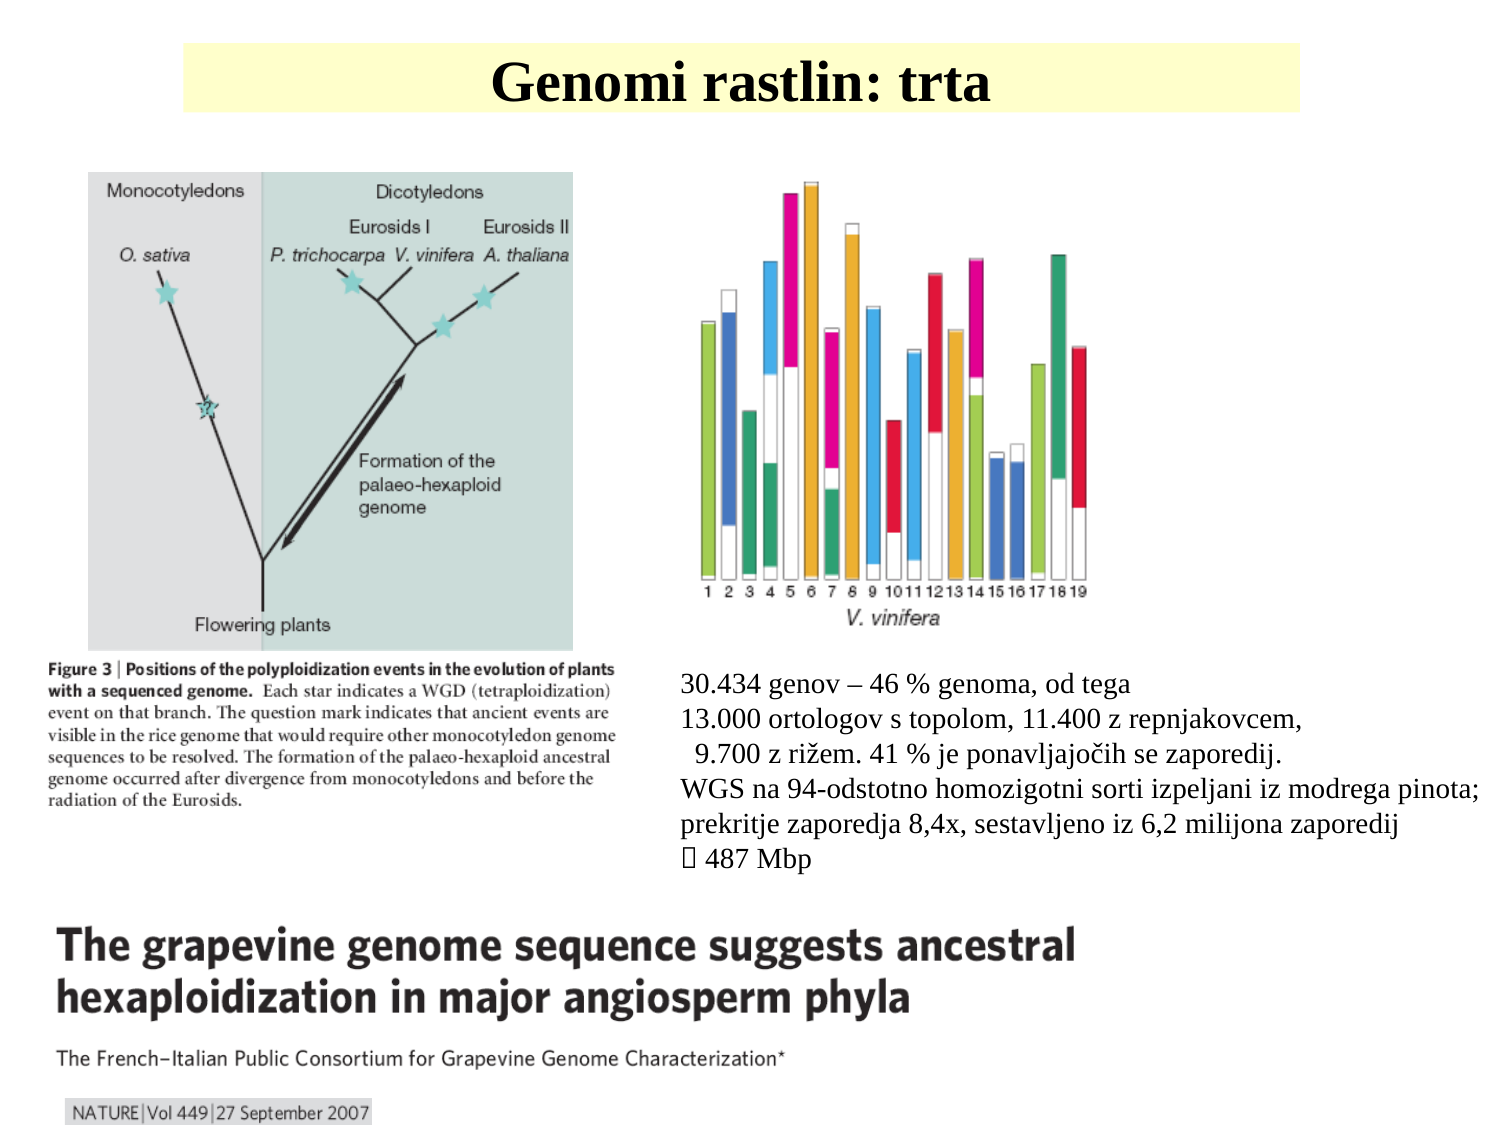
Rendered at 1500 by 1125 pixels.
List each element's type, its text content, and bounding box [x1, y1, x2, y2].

text_box Genomi rastlin: trta [183, 43, 1300, 113]
picture [64, 1098, 372, 1125]
picture [41, 914, 1081, 1071]
picture [41, 656, 616, 812]
text_box 30.434 genov – 46 % genoma, od tega 13.000 ortologov s topolom, 11.400 z repnjakovcem, 9.700 z rižem. 41 % je ponavljajočih se zaporedij. WGS na 94-odstotno homozigotni sorti izpeljani iz modrega pinota; prekritje zaporedja 8,4x, sestavljeno iz 6,2 milijona zaporedij  487 Mbp [665, 656, 1500, 882]
picture [88, 172, 573, 651]
picture [690, 172, 1095, 634]
